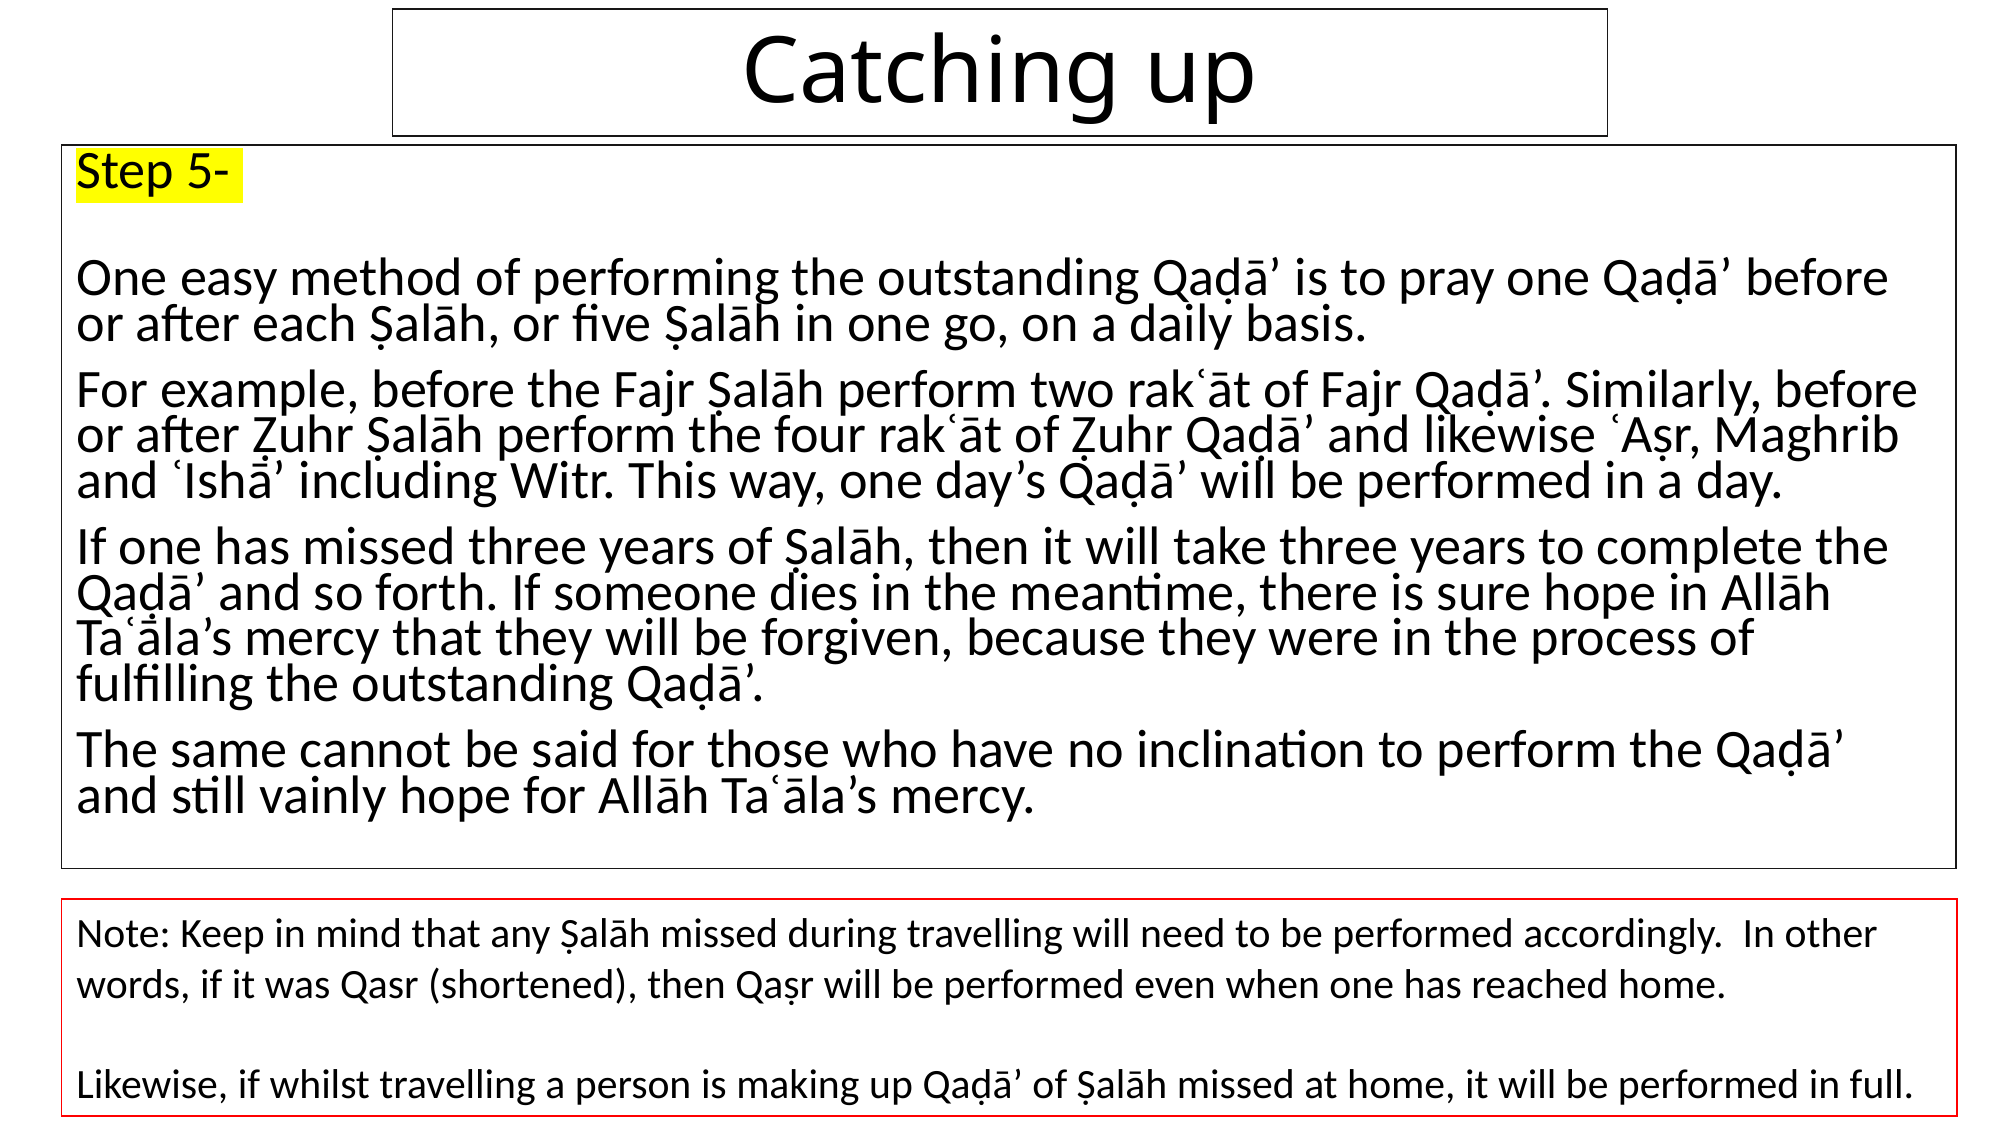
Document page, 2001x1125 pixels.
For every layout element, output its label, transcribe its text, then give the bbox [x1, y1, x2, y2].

text_box Note: Keep in mind that any Ṣalāh missed during travelling will need to be performed accordingly. In other words, if it was Qasr (shortened), then Qaṣr will be performed even when one has reached home. Likewise, if whilst travelling a person is making up Qaḍā’ of Ṣalāh missed at home, it will be performed in full. [61, 898, 1957, 1116]
list Step 5- One easy method of performing the outstanding Qaḍā’ is to pray one Qaḍā’ before or after each Ṣalāh, or five Ṣalāh in one go, on a daily basis. For example, before the Fajr Ṣalāh perform two rakʿāt of Fajr Qaḍā’. Similarly, before or after Ẓuhr Ṣalāh perform the four rakʿāt of Ẓuhr Qaḍā’ and likewise ʿAṣr, Maghrib and ʿIshā’ including Witr. This way, one day’s Qaḍā’ will be performed in a day. If one has missed three years of Ṣalāh, then it will take three years to complete the Qaḍā’ and so forth. If someone dies in the meantime, there is sure hope in Allāh Taʿāla’s mercy that they will be forgiven, because they were in the process of fulfilling the outstanding Qaḍā’. The same cannot be said for those who have no inclination to perform the Qaḍā’ and still vainly hope for Allāh Taʿāla’s mercy. [61, 145, 1957, 869]
title Catching up [392, 9, 1608, 137]
